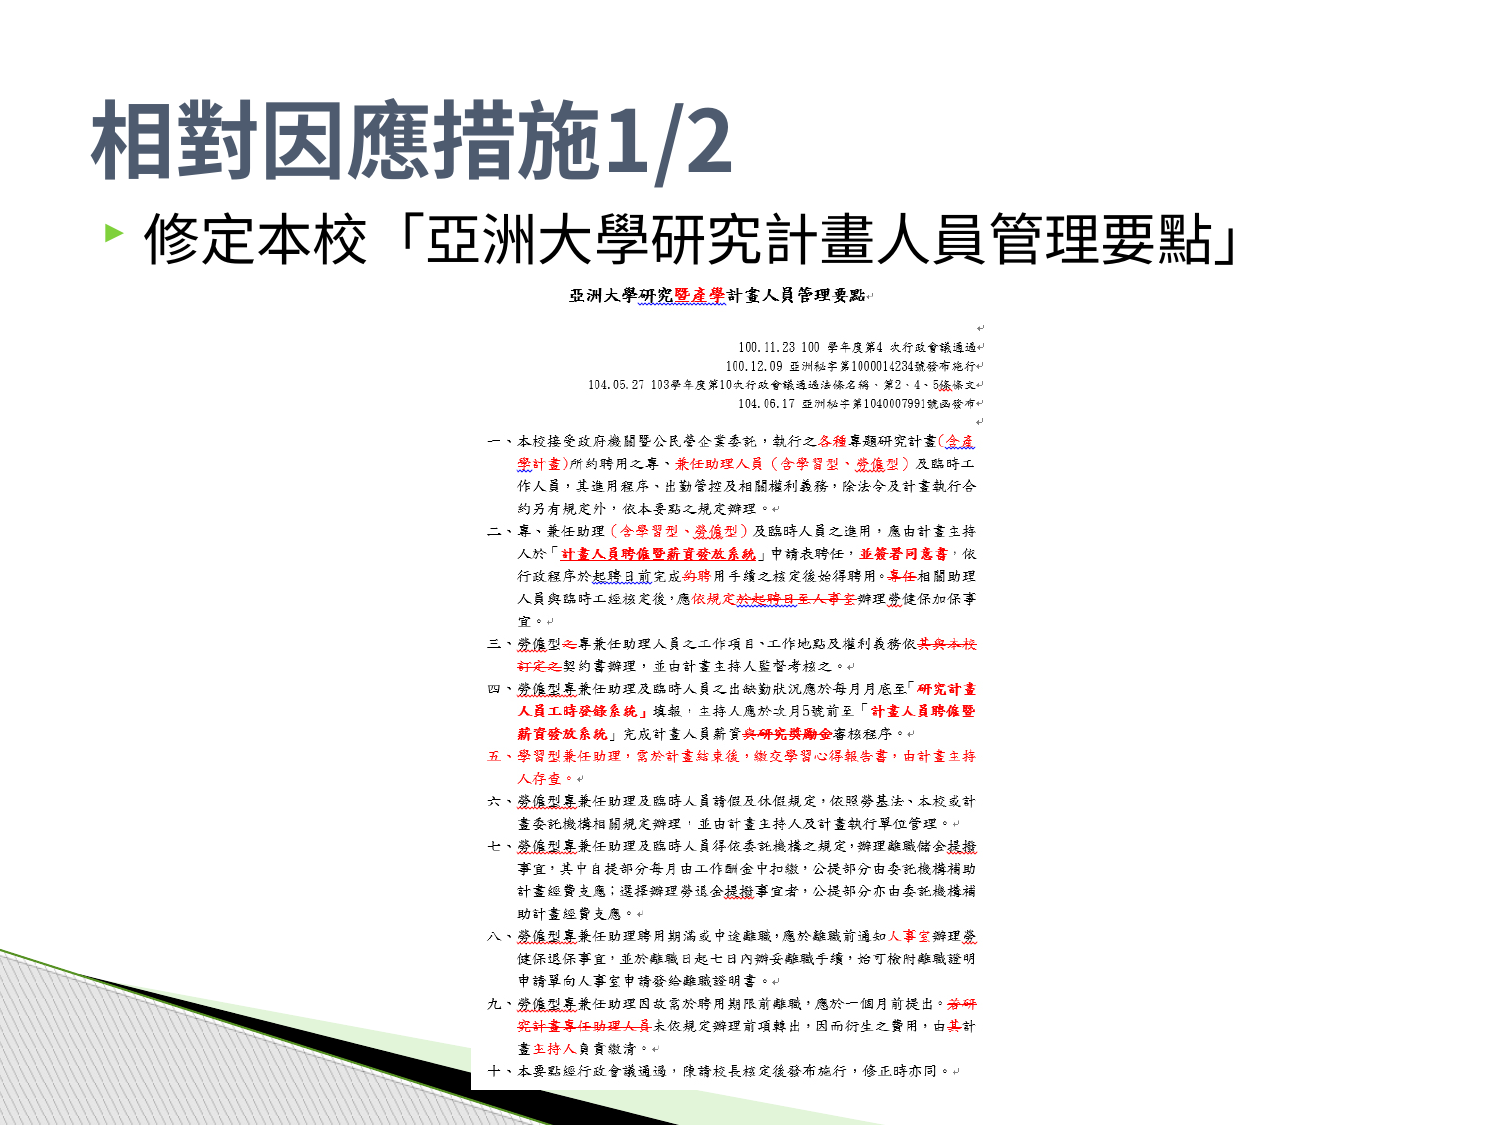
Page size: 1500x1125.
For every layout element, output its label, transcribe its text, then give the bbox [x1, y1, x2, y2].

picture [471, 282, 1017, 1090]
list 修定本校「亞洲大學研究計畫人員管理要點」 [69, 196, 1420, 939]
title 相對因應措施1/2 [75, 45, 1425, 233]
